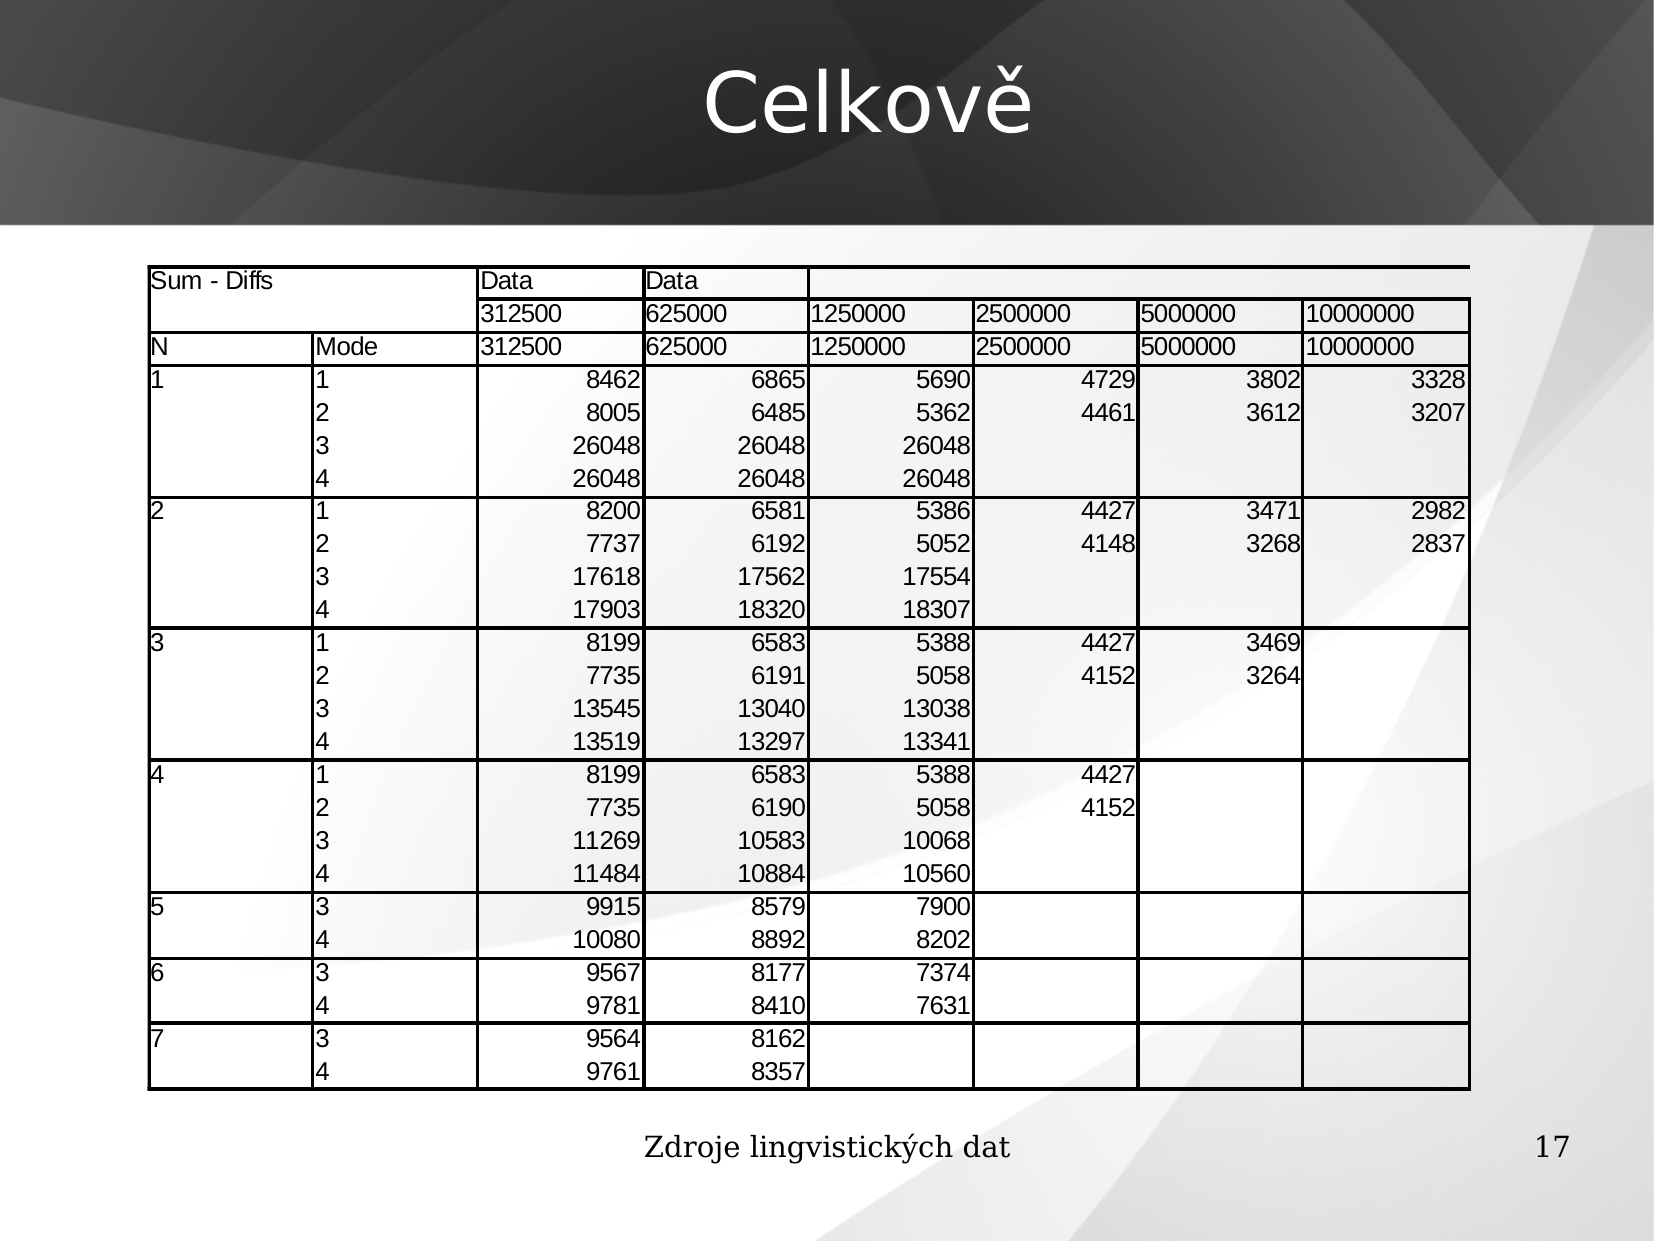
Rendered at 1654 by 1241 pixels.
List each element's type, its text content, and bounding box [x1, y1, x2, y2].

picture [0, 0, 1654, 1241]
chart [147, 265, 1654, 1093]
title Celkově [124, 0, 1613, 208]
